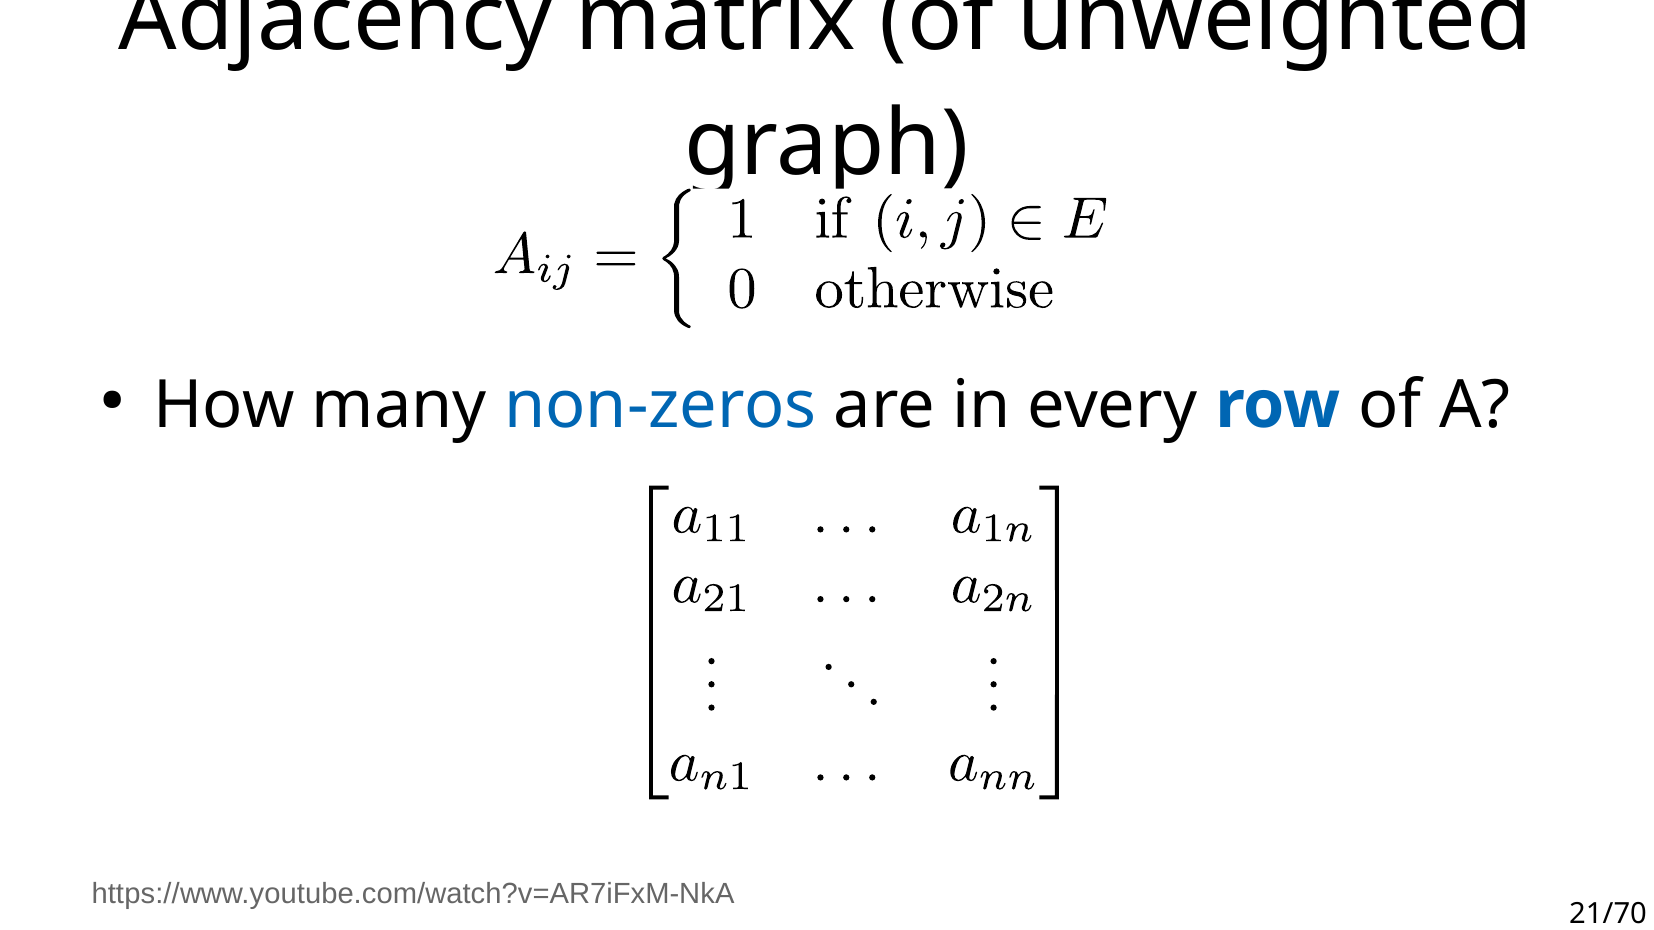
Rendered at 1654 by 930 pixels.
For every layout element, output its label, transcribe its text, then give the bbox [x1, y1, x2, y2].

text_box [630, 485, 1078, 800]
list How many non-zeros are in every row of A? [82, 355, 1571, 886]
title Adjacency matrix (of unweighted graph) [82, 2, 1571, 151]
text_box [492, 188, 1109, 329]
text_box https://www.youtube.com/watch?v=AR7iFxM-NkA [76, 870, 931, 921]
